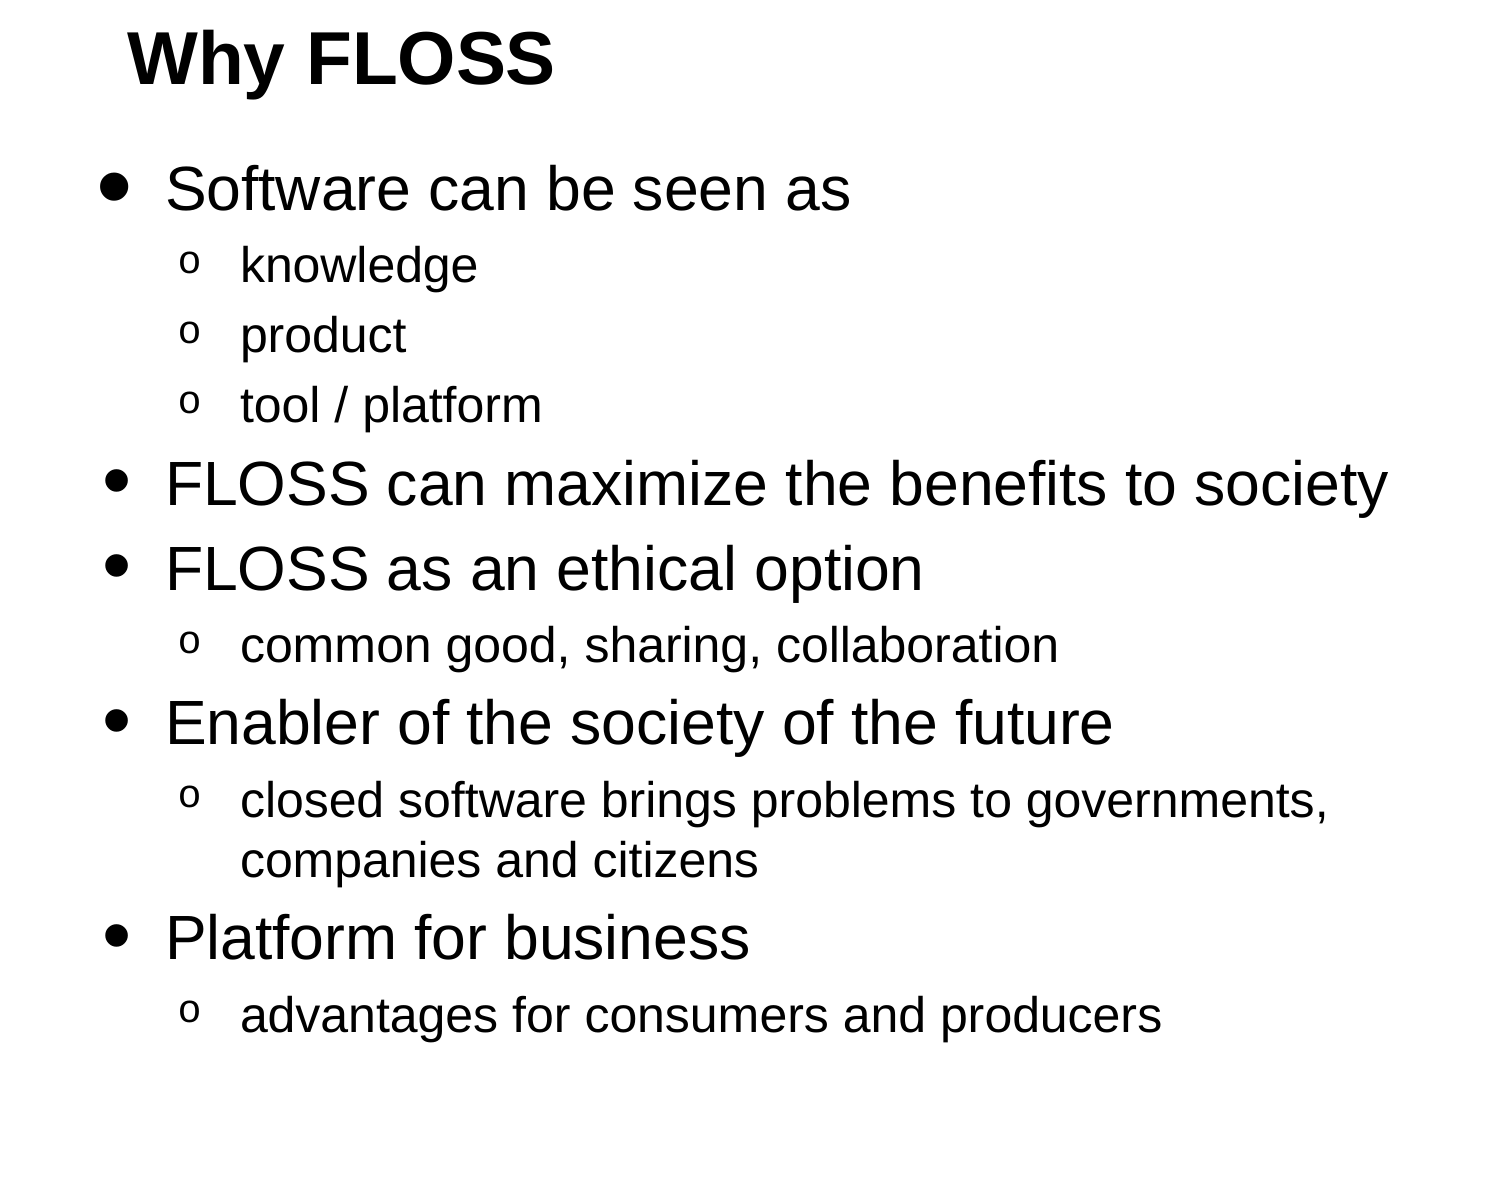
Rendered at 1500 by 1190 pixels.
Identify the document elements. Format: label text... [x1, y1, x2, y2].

title Why FLOSS [75, 0, 1425, 115]
list Software can be seen as knowledge product tool / platform FLOSS can maximize the benefits to society FLOSS as an ethical option common good, sharing, collaboration Enabler of the society of the future closed software brings problems to governments, companies and citizens Platform for business advantages for consumers and producers [75, 132, 1425, 1111]
